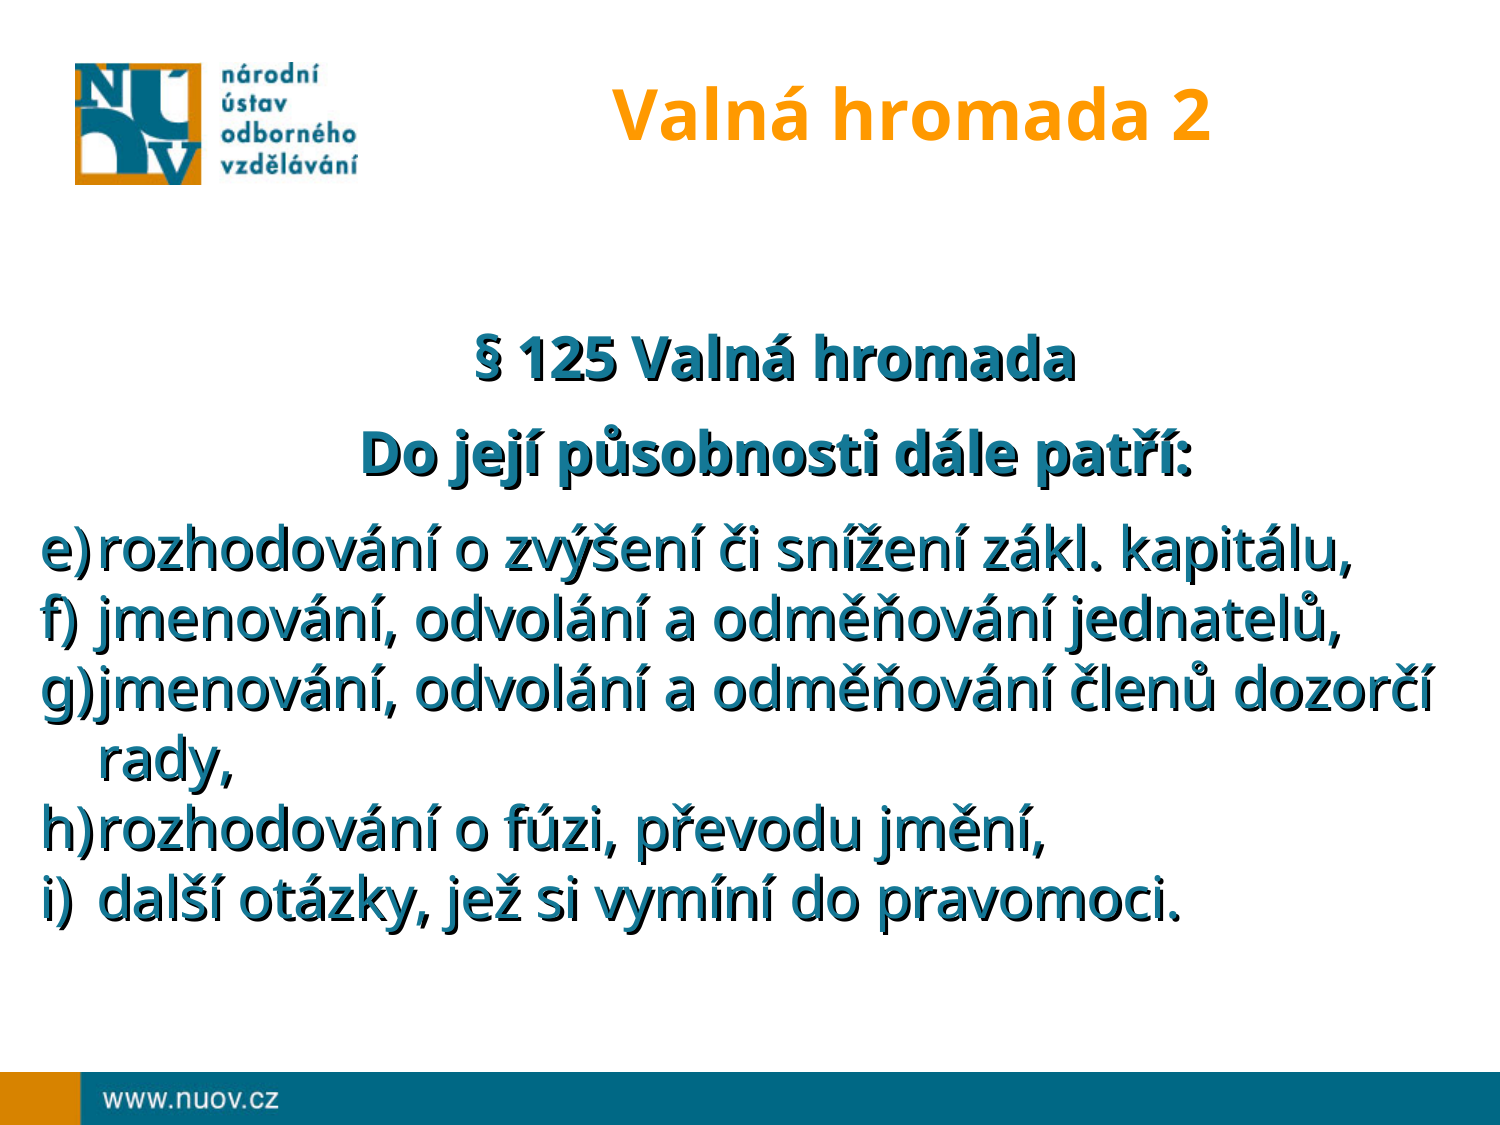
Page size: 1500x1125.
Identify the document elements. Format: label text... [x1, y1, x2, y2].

text_box [0, 1072, 1500, 1125]
text_box [75, 62, 358, 185]
text_box § 125 Valná hromada Do její působnosti dále patří: rozhodování o zvýšení či snížení zákl. kapitálu, jmenování, odvolání a odměňování jednatelů, jmenování, odvolání a odměňování členů dozorčí rady, rozhodování o fúzi, převodu jmění, další otázky, jež si vymíní do pravomoci. [24, 312, 1500, 938]
title Valná hromada 2 [399, 37, 1425, 188]
